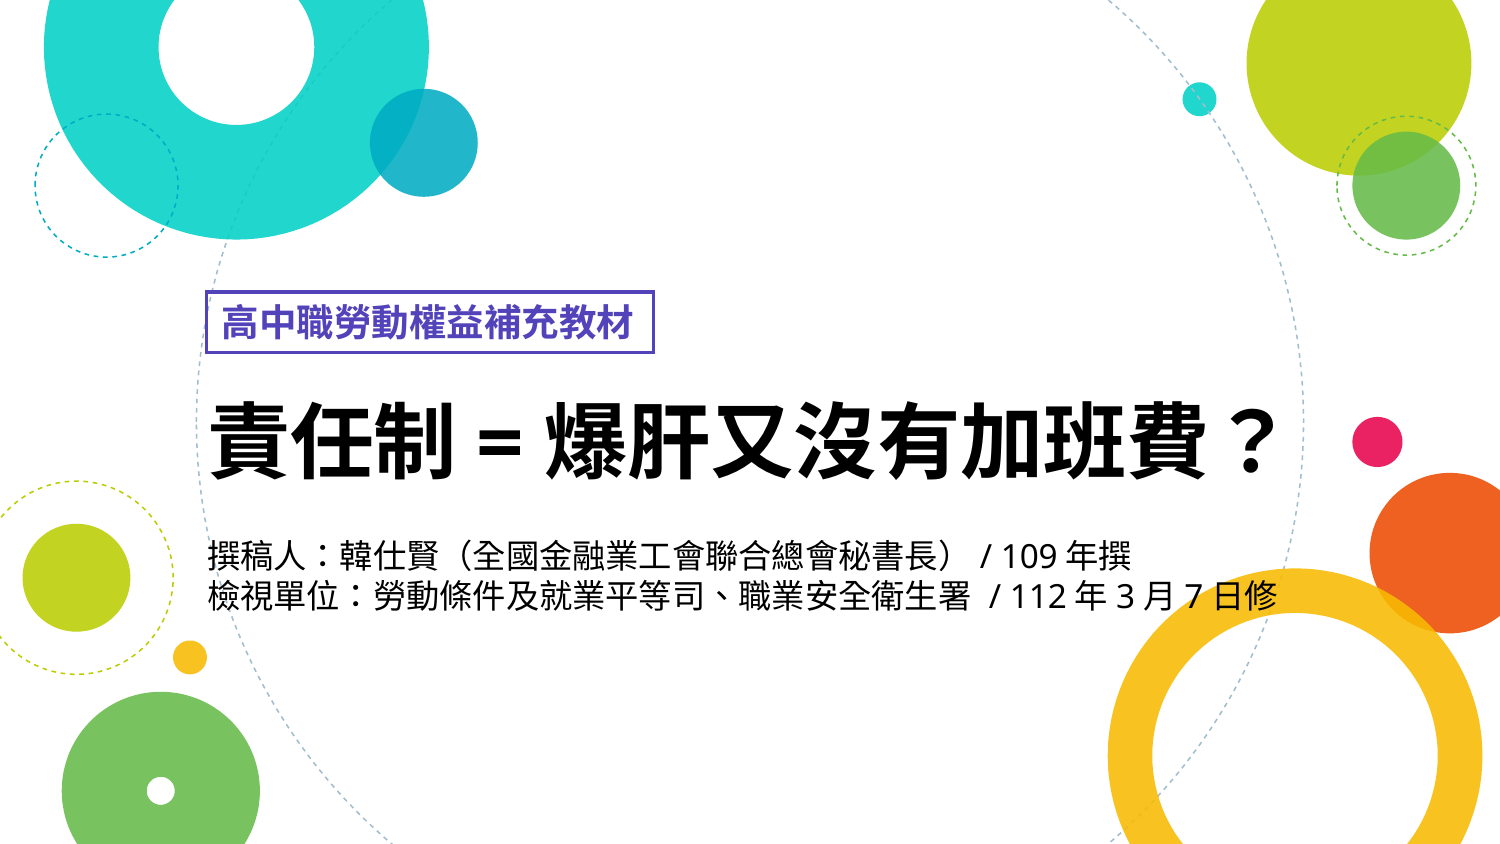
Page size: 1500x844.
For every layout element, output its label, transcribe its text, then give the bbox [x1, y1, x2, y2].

text_box 撰稿人：韓仕賢（全國金融業工會聯合總會秘書長）/ 109年撰 檢視單位：勞動條件及就業平等司、職業安全衛生署 / 112年3月7日修 [191, 527, 1253, 624]
title 責任制=爆肝又沒有加班費？ [191, 303, 1270, 576]
text_box 高中職勞動權益補充教材 [206, 291, 654, 303]
